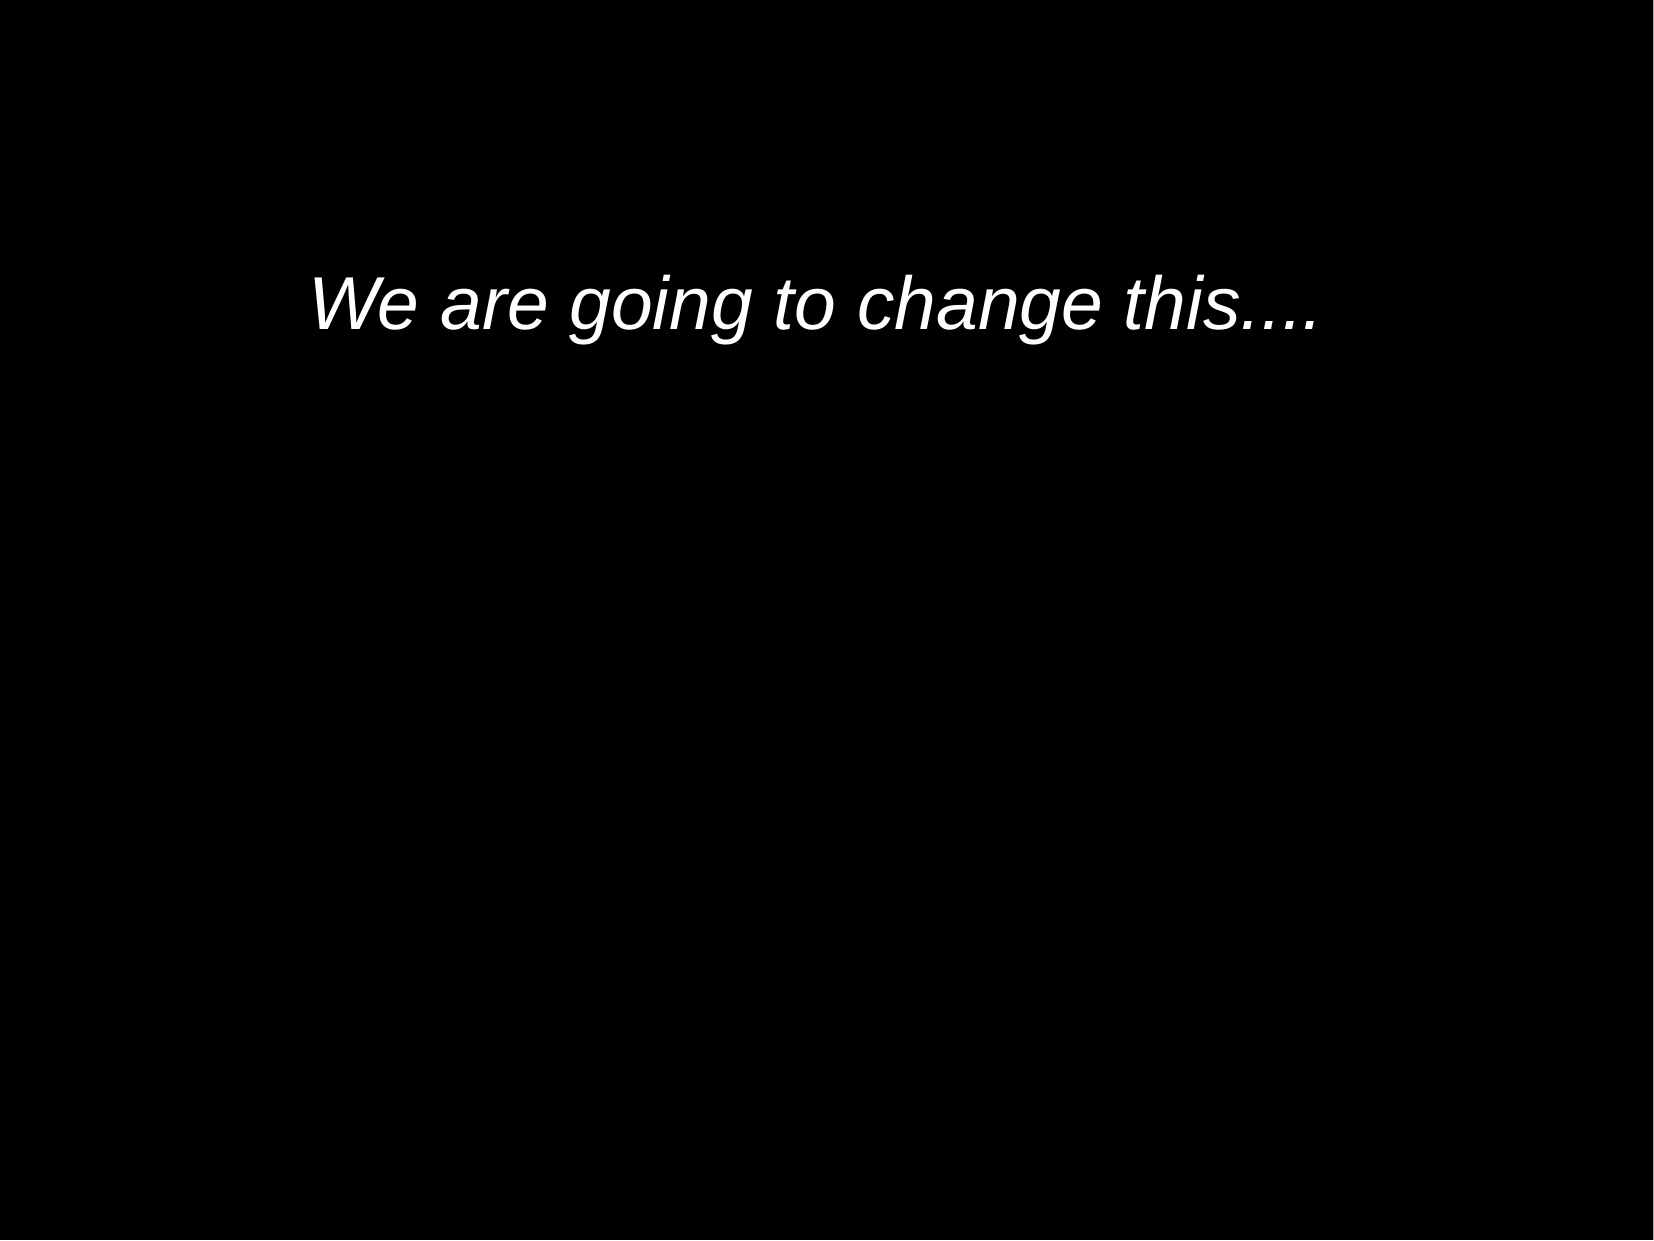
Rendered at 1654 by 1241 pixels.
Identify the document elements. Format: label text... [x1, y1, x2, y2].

subtitle We are going to change this.... [82, 56, 1571, 1102]
